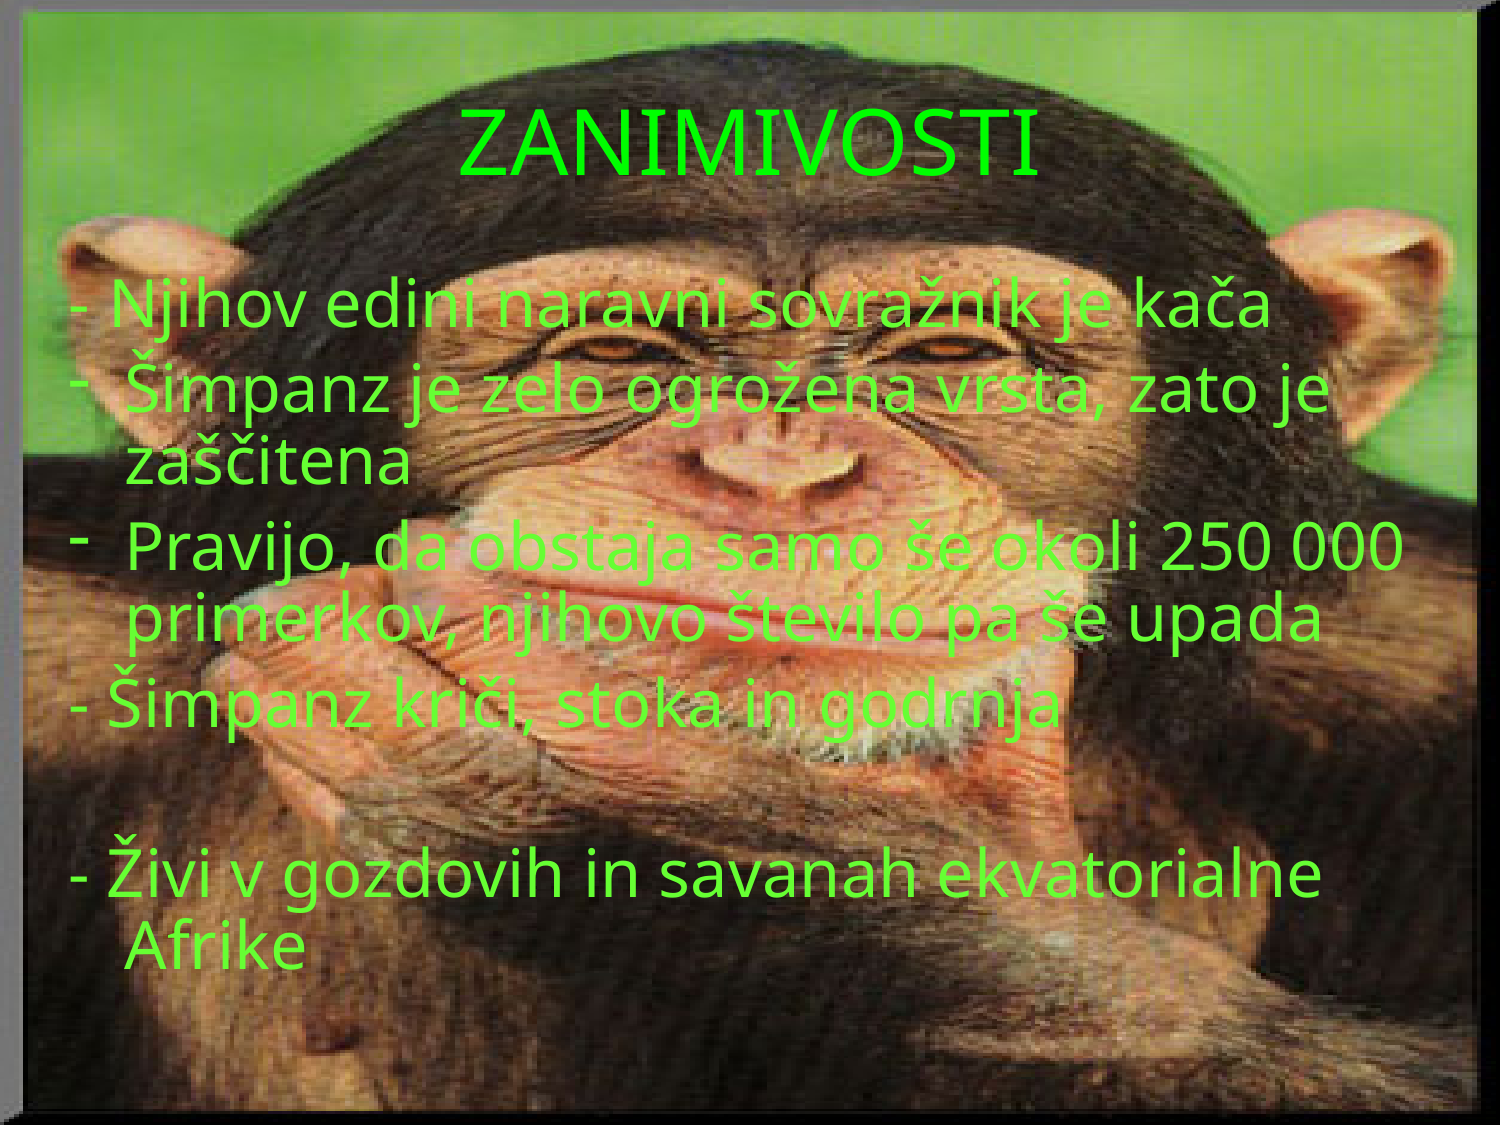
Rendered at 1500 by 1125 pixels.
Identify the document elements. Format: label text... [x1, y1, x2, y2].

title ZANIMIVOSTI [75, 45, 1425, 233]
list - Njihov edini naravni sovražnik je kača Šimpanz je zelo ogrožena vrsta, zato je zaščitena Pravijo, da obstaja samo še okoli 250 000 primerkov, njihovo število pa še upada - Šimpanz kriči, stoka in godrnja - Živi v gozdovih in savanah ekvatorialne Afrike [53, 262, 1425, 1059]
picture [0, 0, 1500, 1125]
